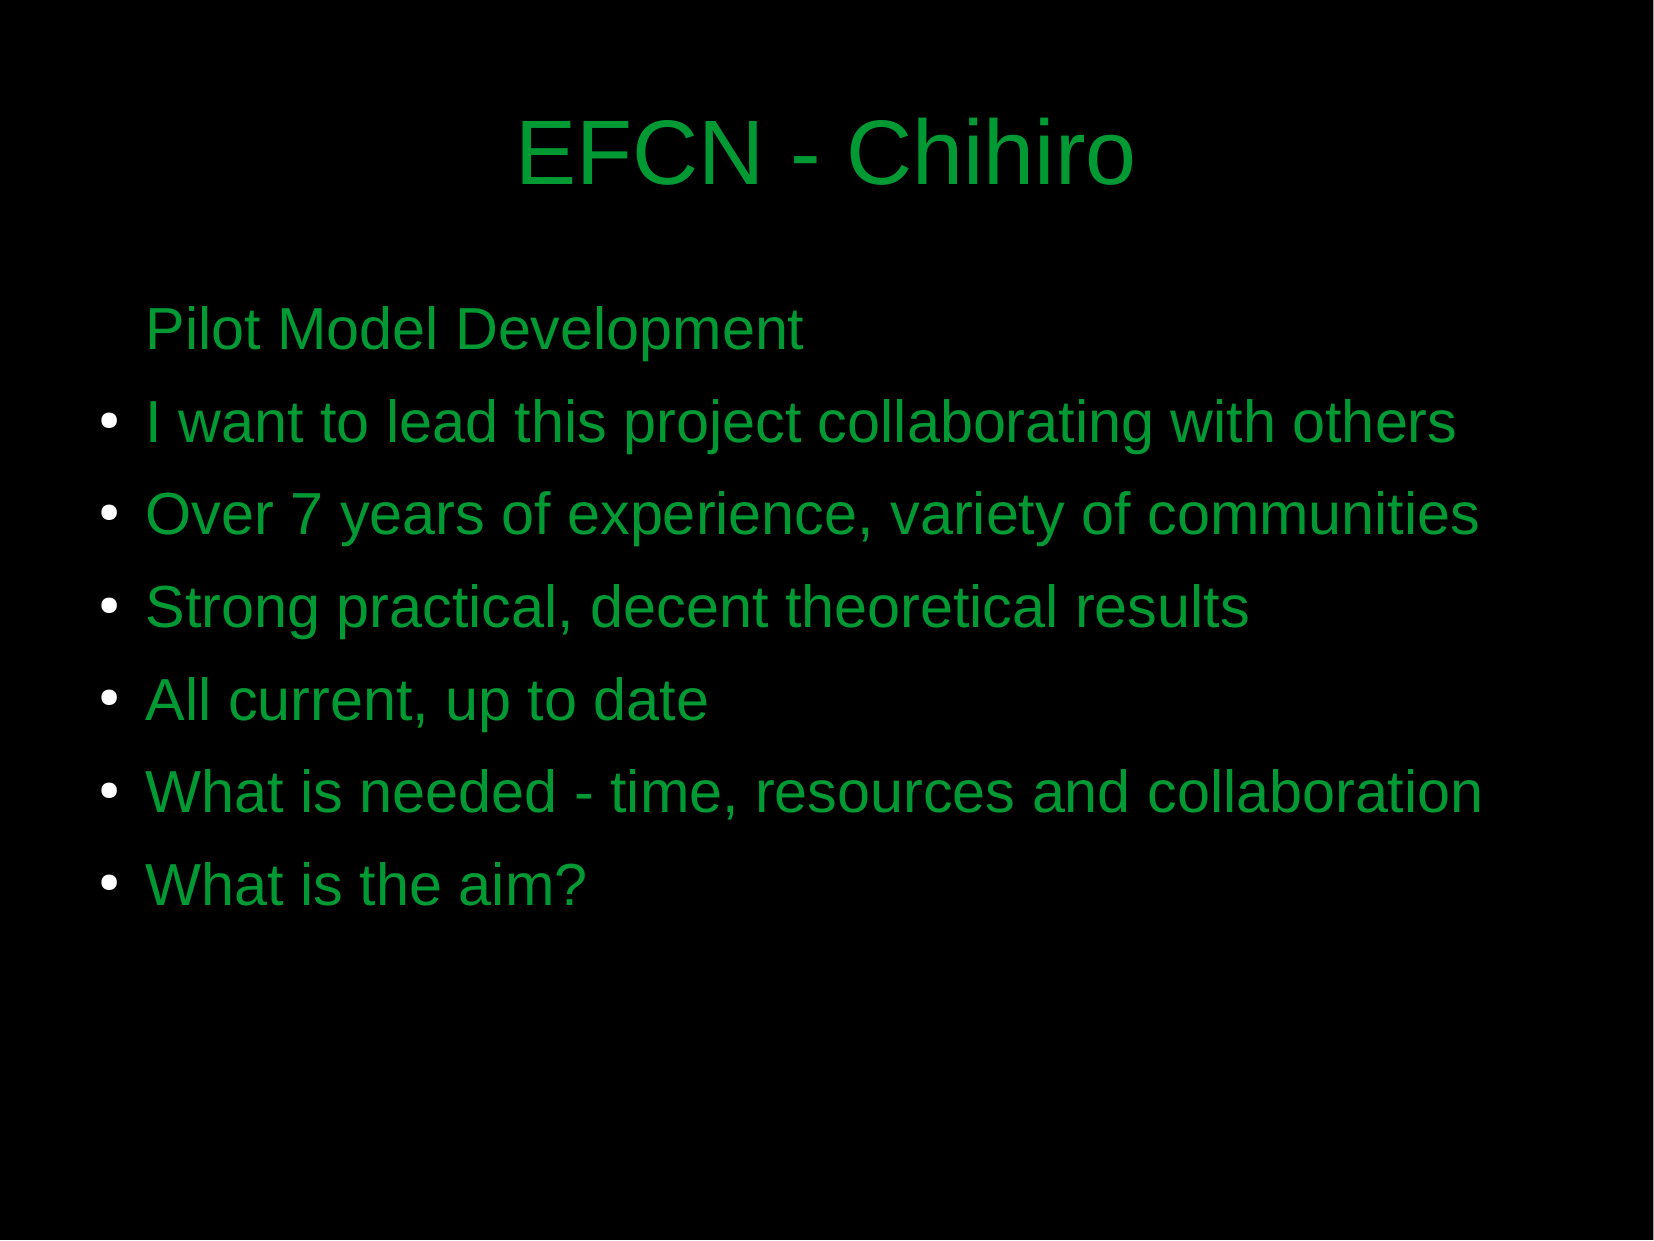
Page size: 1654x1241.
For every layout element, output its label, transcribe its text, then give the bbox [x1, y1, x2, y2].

title EFCN - Chihiro [82, 49, 1571, 257]
list Pilot Model Development I want to lead this project collaborating with others Over 7 years of experience, variety of communities Strong practical, decent theoretical results All current, up to date What is needed - time, resources and collaboration What is the aim? [82, 296, 1571, 1016]
